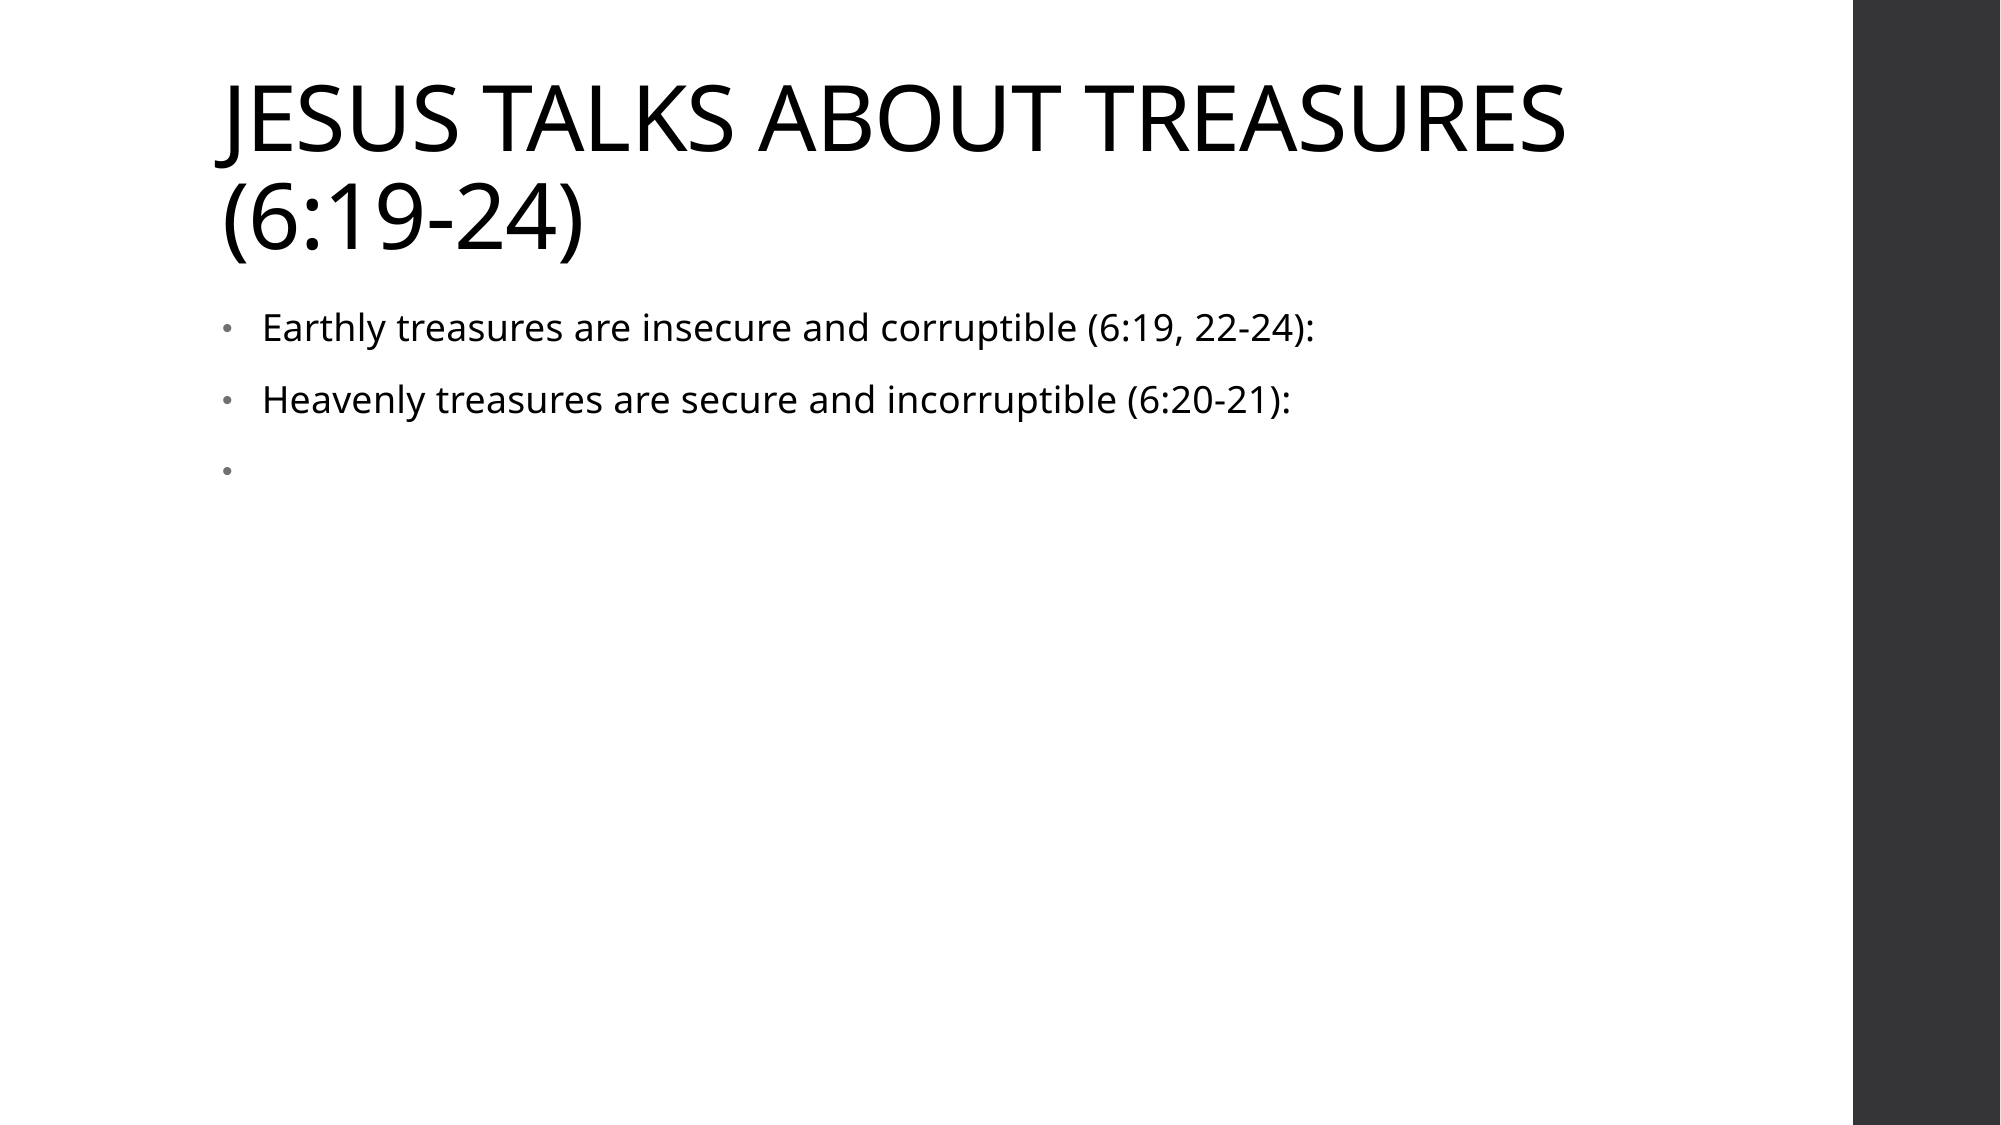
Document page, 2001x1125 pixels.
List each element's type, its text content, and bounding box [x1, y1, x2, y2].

title JESUS TALKS ABOUT TREASURES (6:19-24) [206, 60, 1797, 278]
list Earthly treasures are insecure and corruptible (6:19, 22-24): Heavenly treasures are secure and incorruptible (6:20-21): [206, 299, 1617, 1014]
